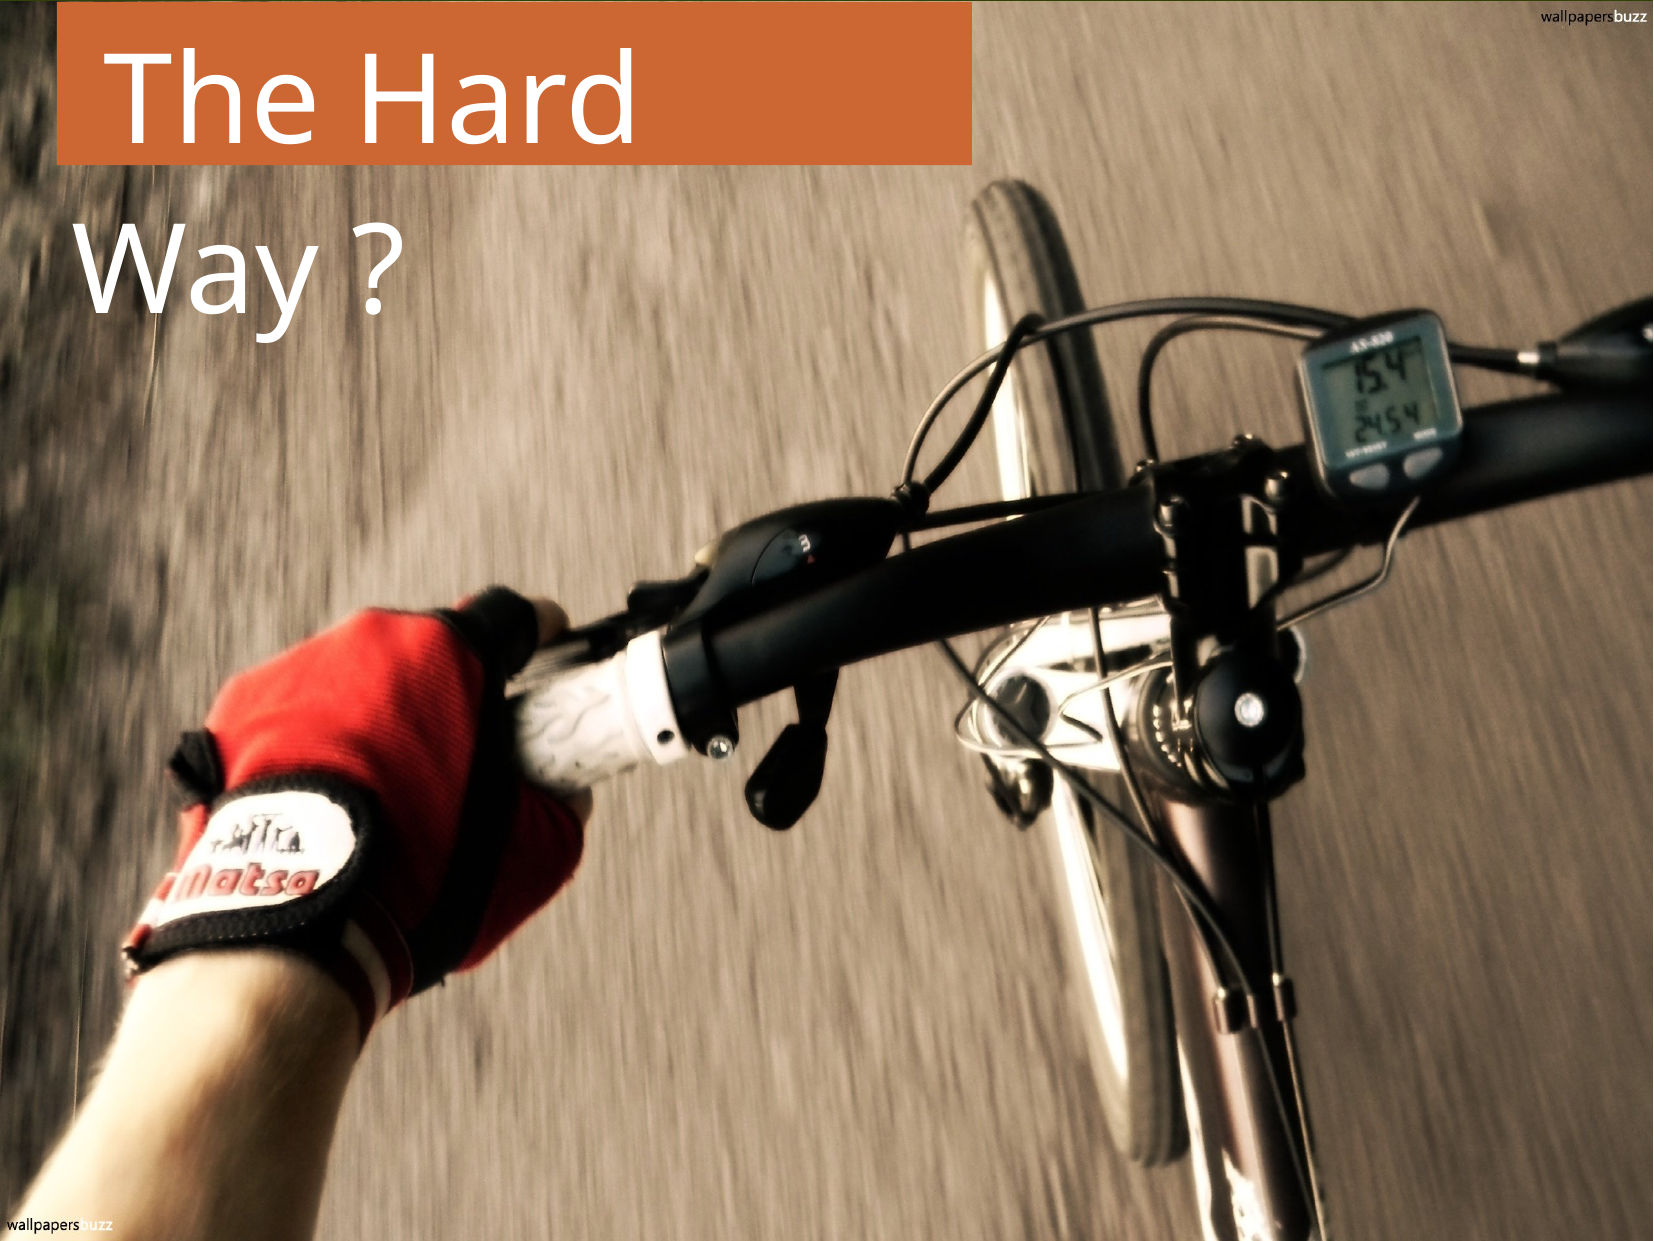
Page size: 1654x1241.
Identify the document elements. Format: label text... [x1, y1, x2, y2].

picture [0, 1, 1653, 1241]
text_box The Hard Way ? [56, 1, 972, 166]
